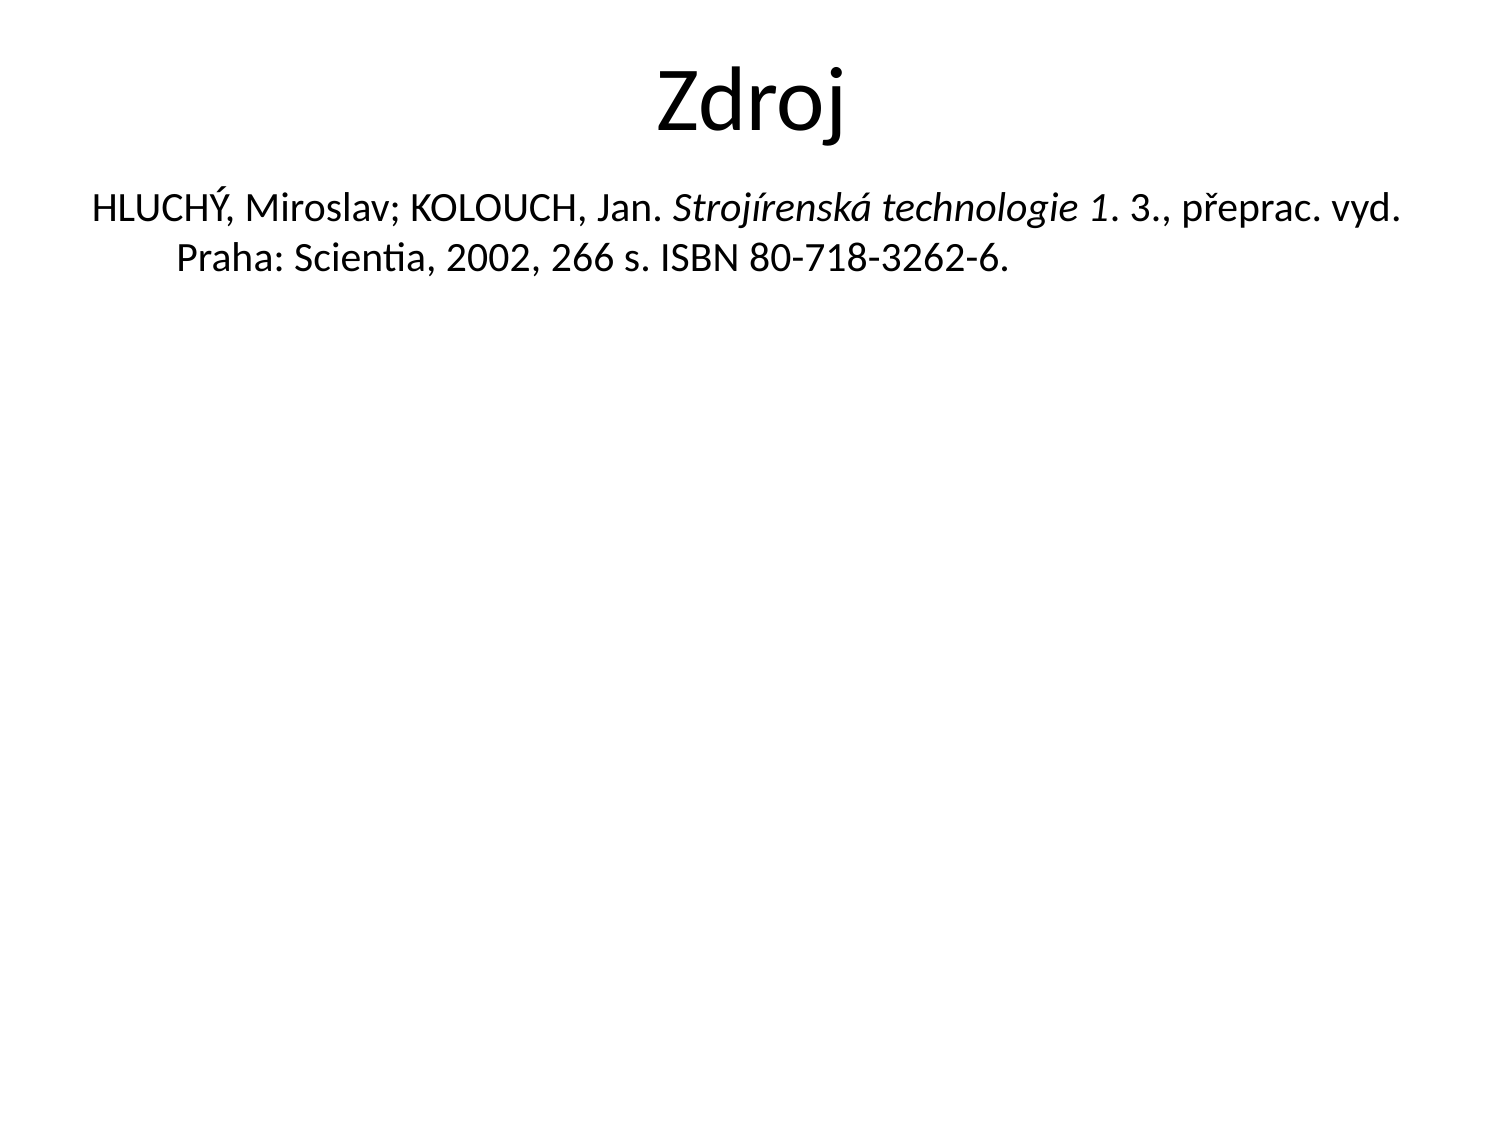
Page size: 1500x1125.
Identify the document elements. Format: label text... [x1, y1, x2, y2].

title Zdroj [76, 0, 1427, 172]
list HLUCHÝ, Miroslav; KOLOUCH, Jan. Strojírenská technologie 1. 3., přeprac. vyd. Praha: Scientia, 2002, 266 s. ISBN 80-718-3262-6. [76, 172, 1427, 916]
